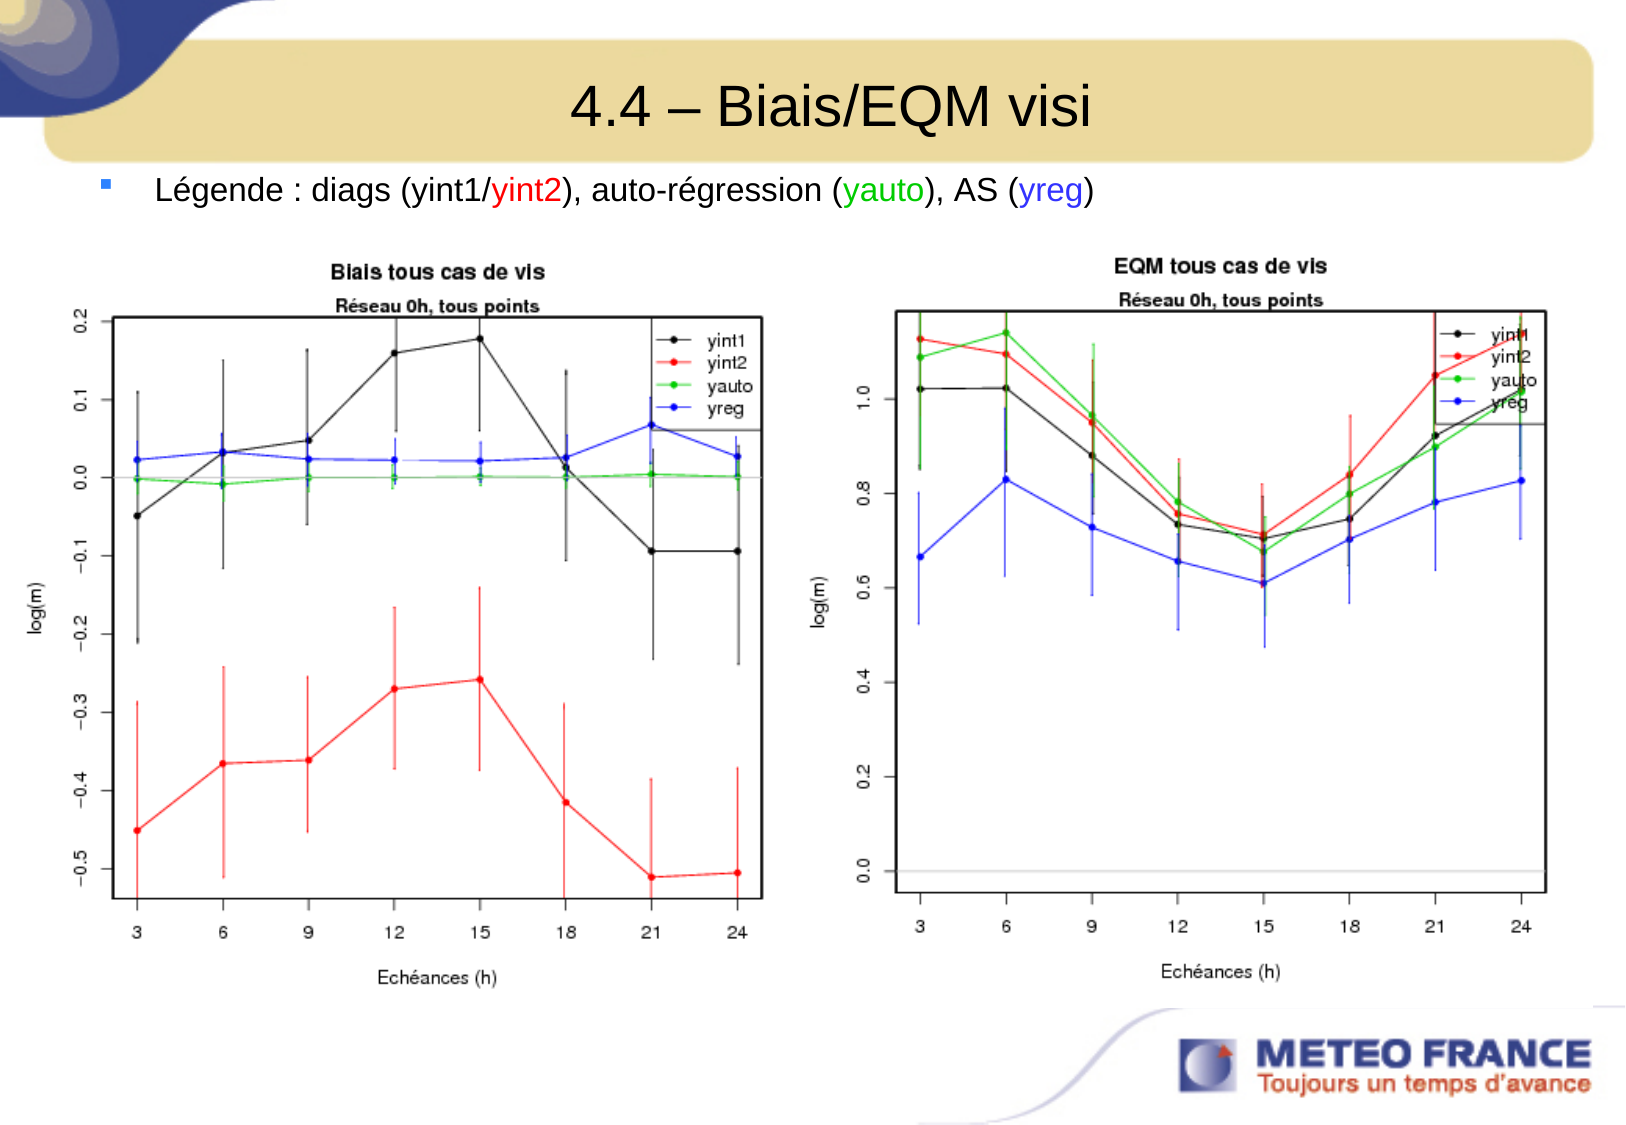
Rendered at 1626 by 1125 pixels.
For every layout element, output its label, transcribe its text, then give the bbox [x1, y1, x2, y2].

picture [0, 0, 1626, 1125]
title 4.4 – Biais/EQM visi [185, 45, 1479, 160]
list Légende : diags (yint1/yint2), auto-régression (yauto), AS (yreg) [83, 160, 1542, 225]
